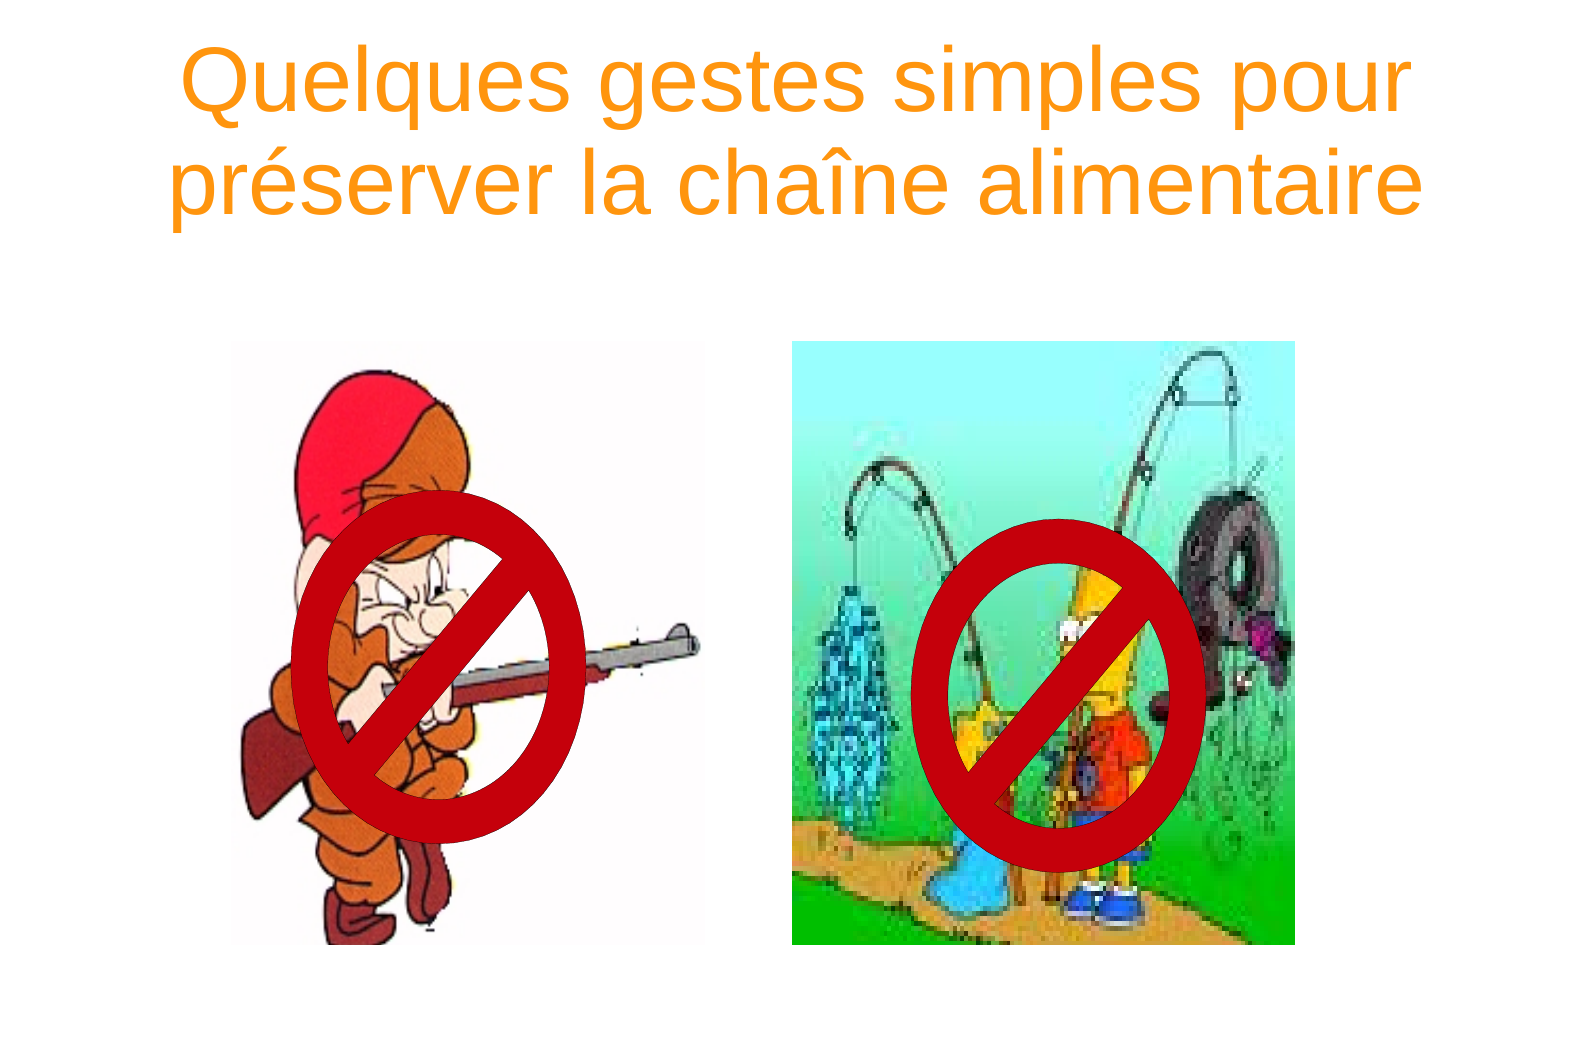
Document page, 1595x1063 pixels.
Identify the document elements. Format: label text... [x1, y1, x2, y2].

title Quelques gestes simples pour préserver la chaîne alimentaire [79, 28, 1515, 234]
chart [129, 243, 1565, 945]
